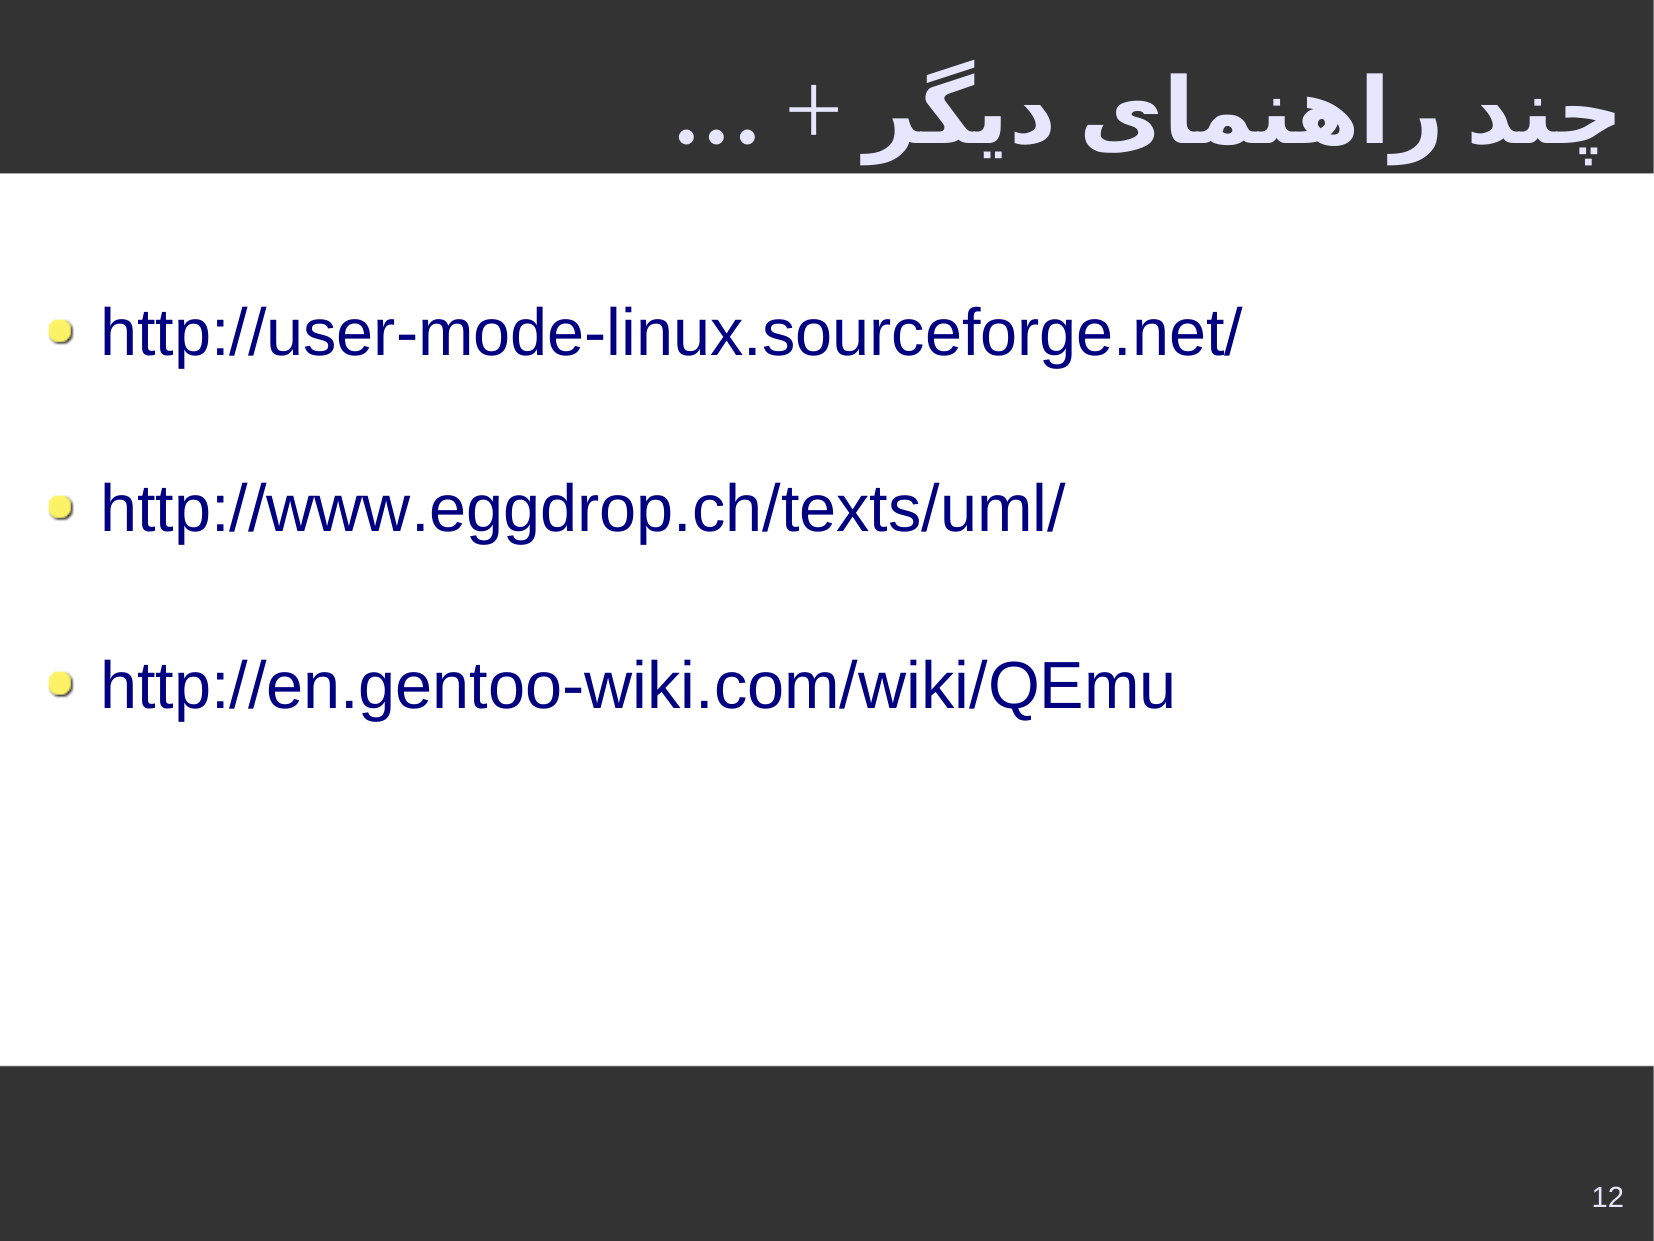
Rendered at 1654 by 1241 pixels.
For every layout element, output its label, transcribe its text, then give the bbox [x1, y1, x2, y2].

list http://user-mode-linux.sourceforge.net/ http://www.eggdrop.ch/texts/uml/ http://en.gentoo-wiki.com/wiki/QEmu [29, 206, 1625, 1034]
title چند راهنمای دیگر + ... [29, 0, 1625, 206]
picture [0, 0, 1654, 1241]
